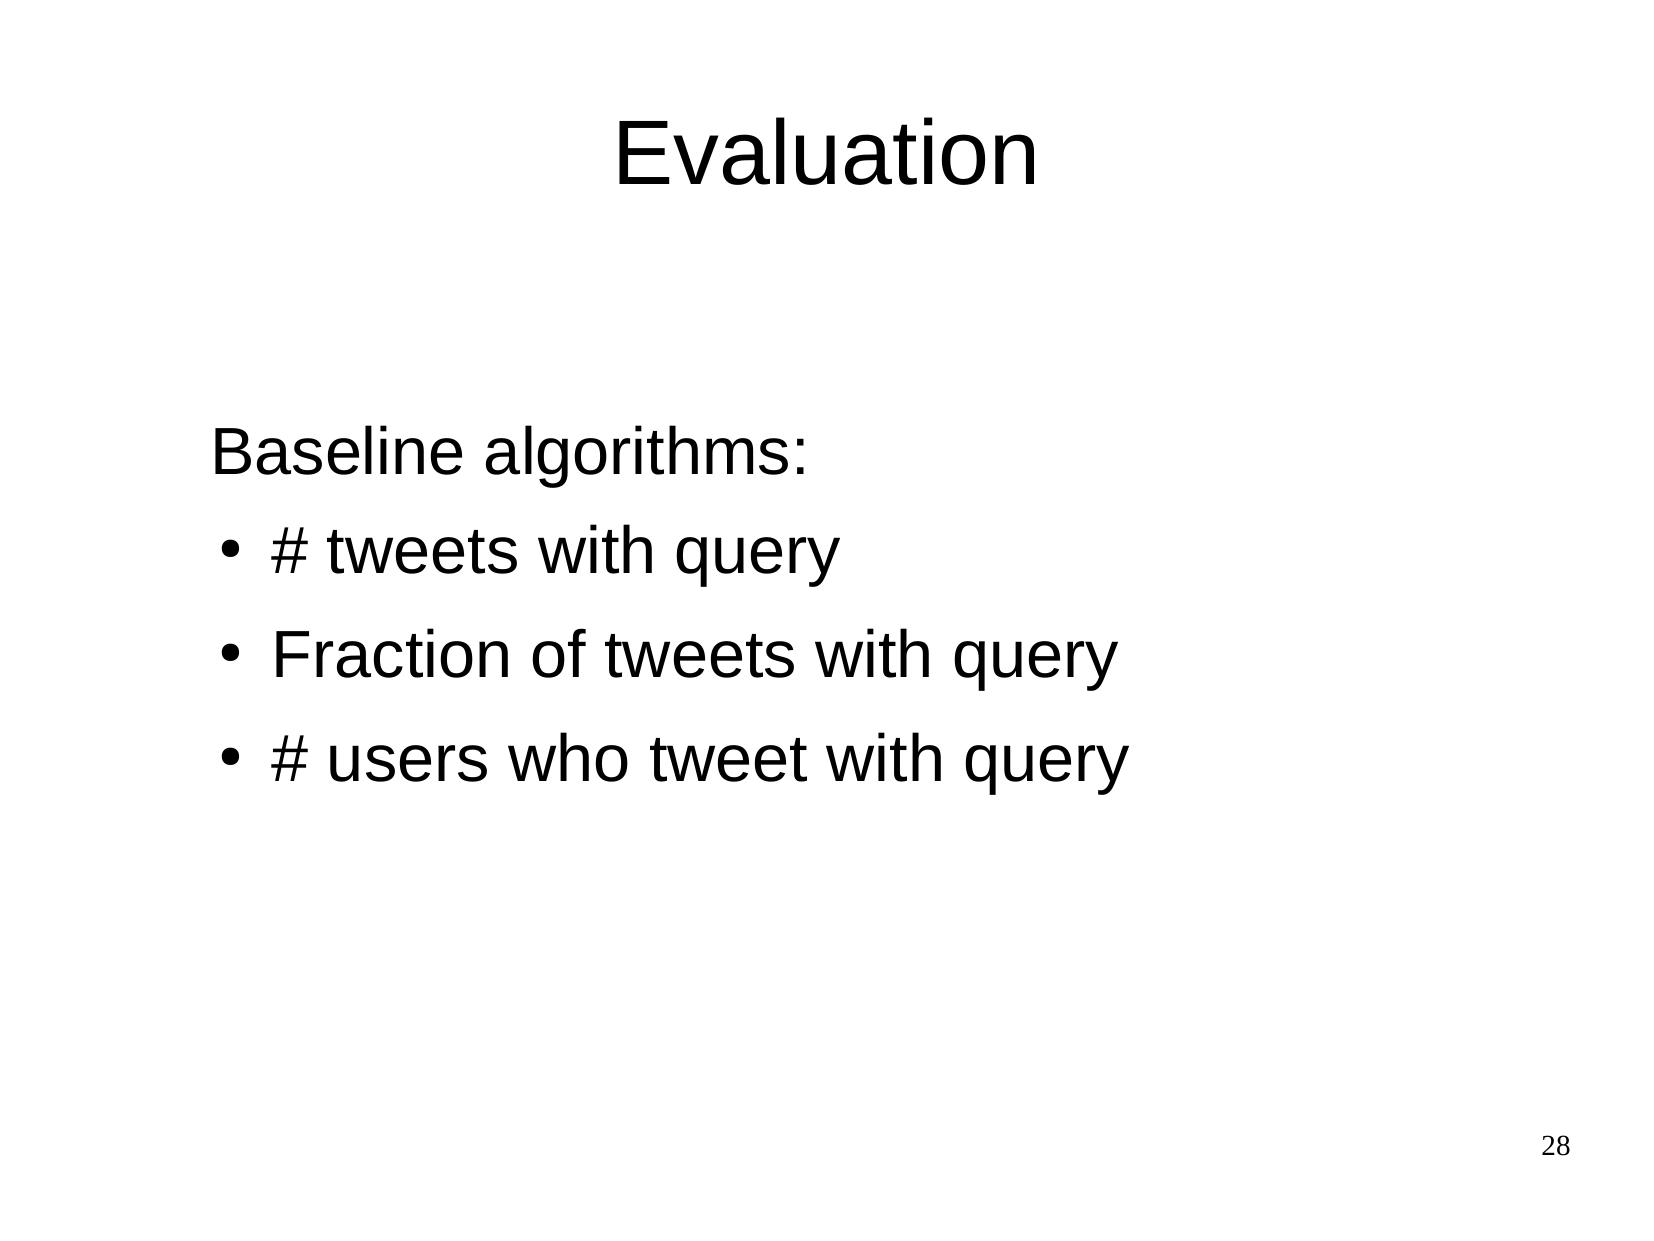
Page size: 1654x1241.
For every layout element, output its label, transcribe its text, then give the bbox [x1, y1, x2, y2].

list # tweets with query Fraction of tweets with query # users who tweet with query [200, 408, 1654, 1128]
text_box Baseline algorithms: [195, 406, 827, 497]
title Evaluation [82, 49, 1571, 257]
